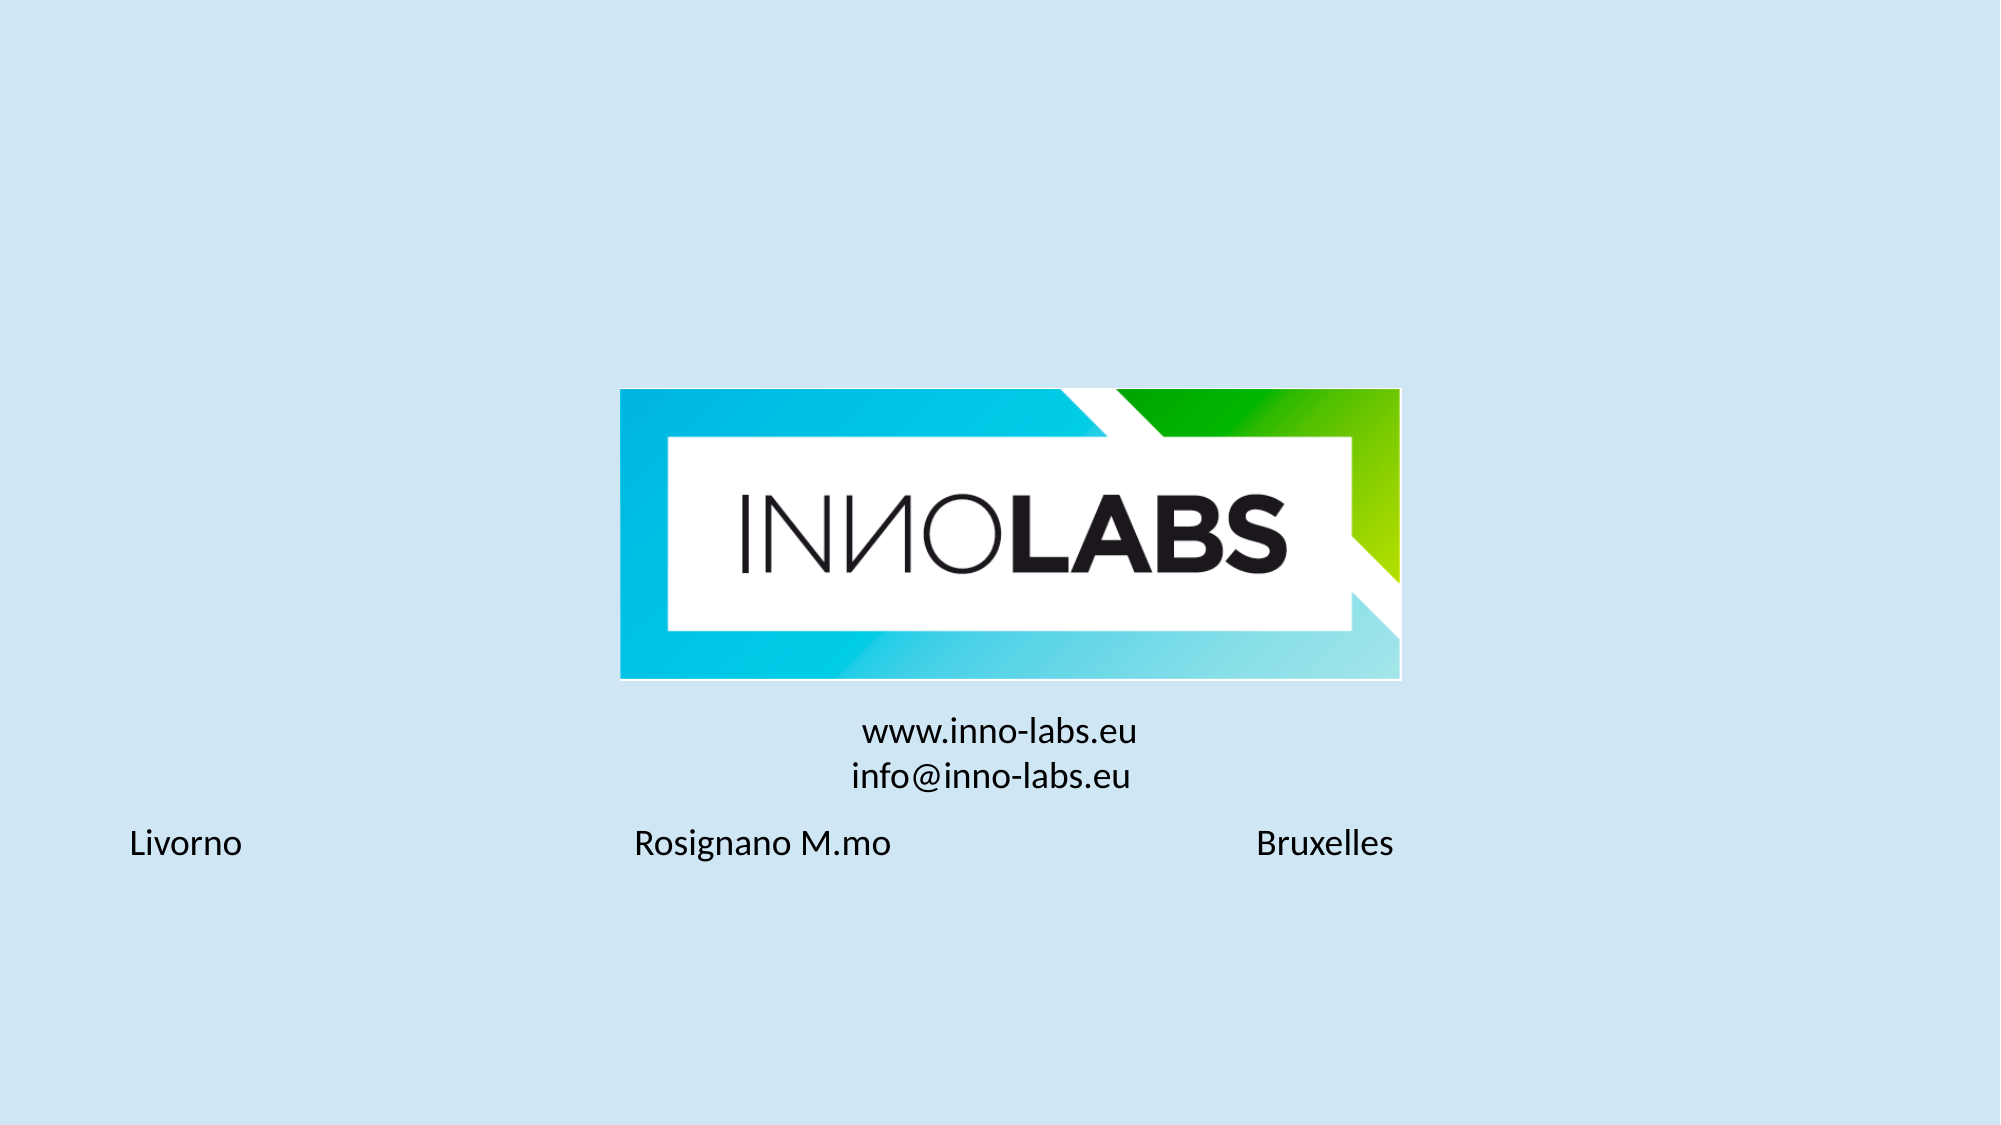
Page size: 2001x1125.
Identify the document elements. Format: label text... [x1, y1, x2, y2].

picture [620, 388, 1402, 681]
text_box www.inno-labs.eu info@inno-labs.eu Livorno Rosignano M.mo Bruxelles [114, 717, 1885, 868]
picture [663, 391, 670, 398]
